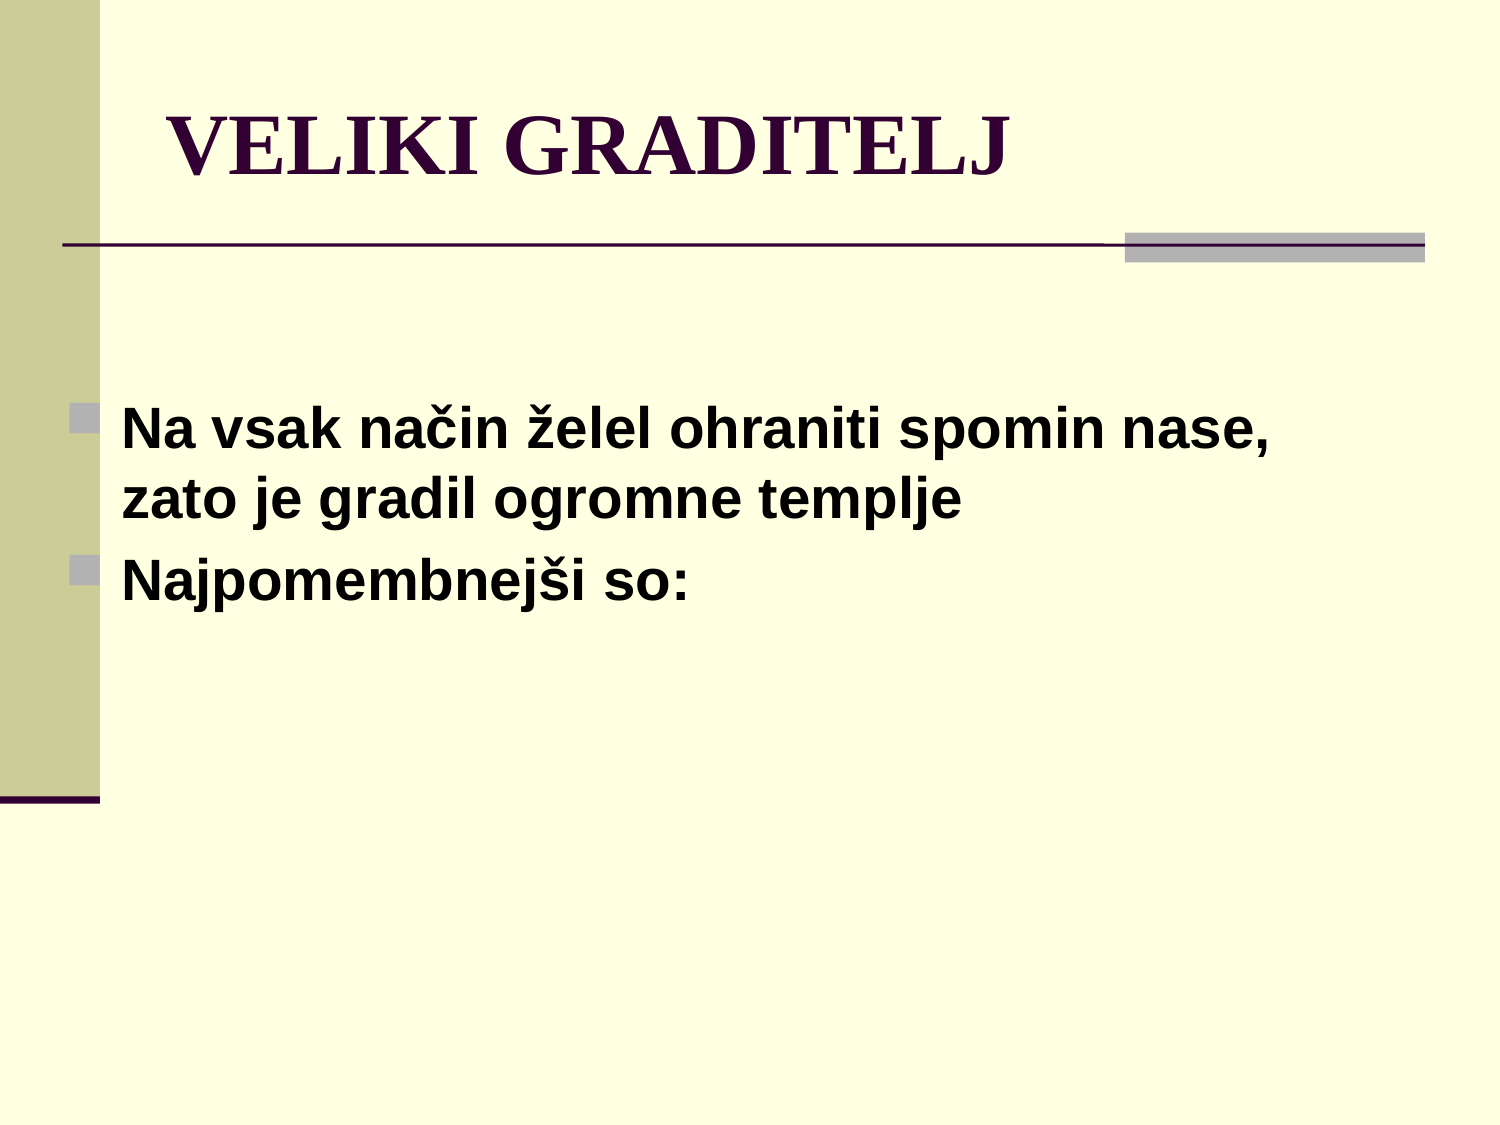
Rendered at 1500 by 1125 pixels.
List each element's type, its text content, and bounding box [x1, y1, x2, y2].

title VELIKI GRADITELJ [150, 45, 1425, 234]
list Na vsak način želel ohraniti spomin nase, zato je gradil ogromne templje Najpomembnejši so: [50, 382, 1400, 1125]
